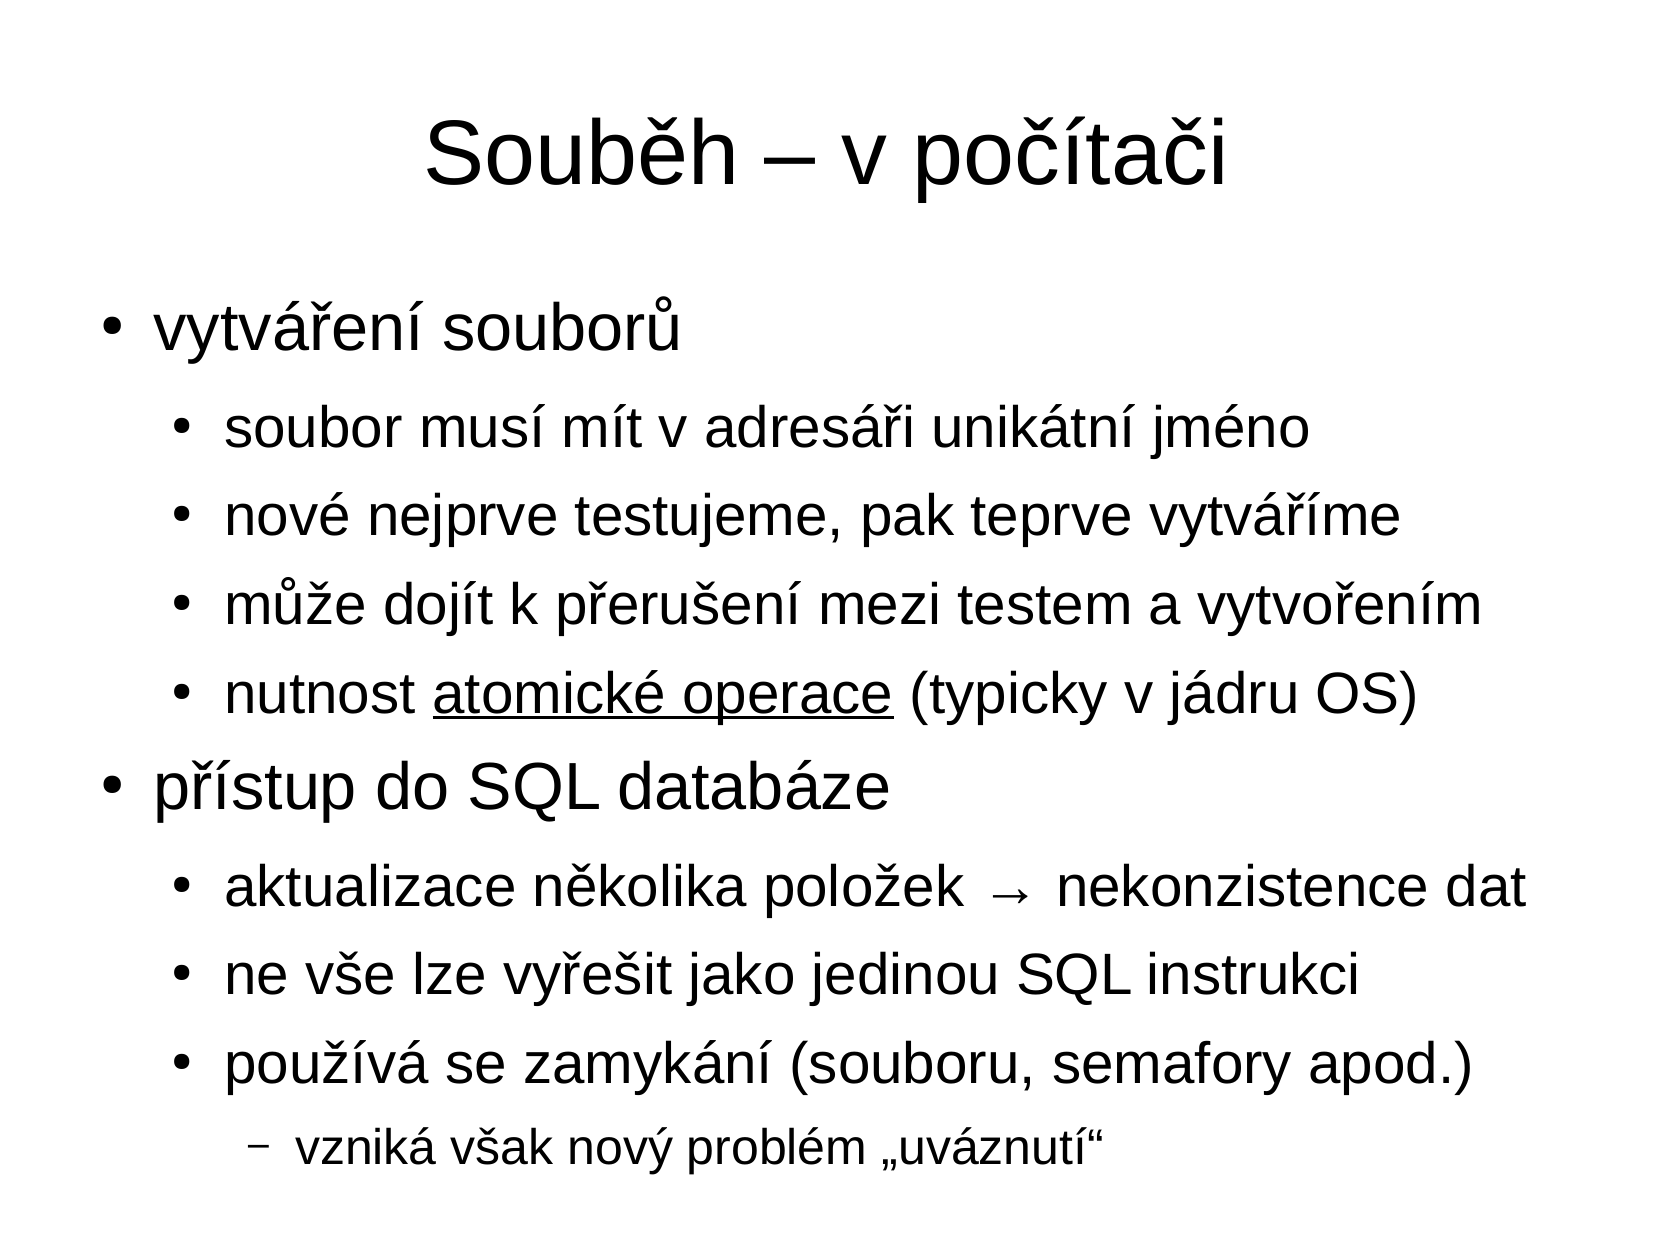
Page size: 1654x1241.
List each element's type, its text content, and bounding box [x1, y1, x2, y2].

title Souběh – v počítači [82, 56, 1571, 250]
list vytváření souborů soubor musí mít v adresáři unikátní jméno nové nejprve testujeme, pak teprve vytváříme může dojít k přerušení mezi testem a vytvořením nutnost atomické operace (typicky v jádru OS) přístup do SQL databáze aktualizace několika položek → nekonzistence dat ne vše lze vyřešit jako jedinou SQL instrukci používá se zamykání (souboru, semafory apod.) vzniká však nový problém „uváznutí“ [82, 290, 1571, 1176]
